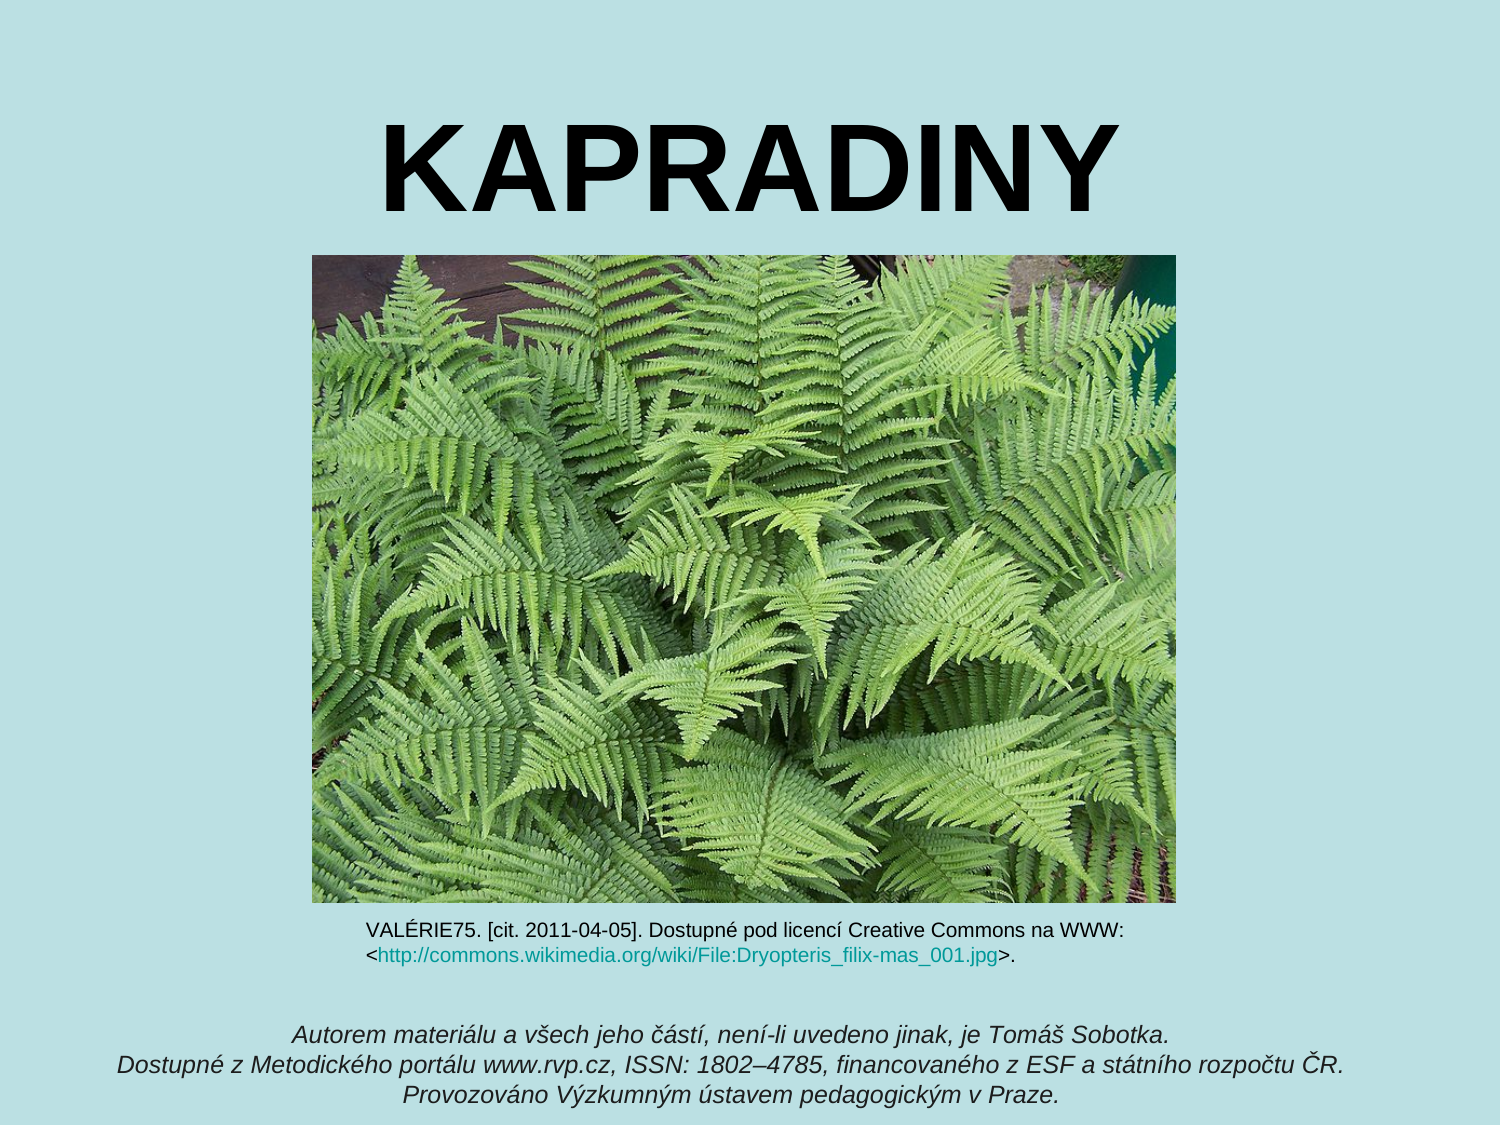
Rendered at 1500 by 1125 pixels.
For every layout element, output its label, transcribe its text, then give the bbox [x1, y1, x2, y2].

picture [312, 255, 1176, 903]
text_box VALÉRIE75. [cit. 2011-04-05]. Dostupné pod licencí Creative Commons na WWW: <http://commons.wikimedia.org/wiki/File:Dryopteris_filix-mas_001.jpg>. [351, 909, 1140, 975]
title KAPRADINY [112, 30, 1388, 291]
text_box Autorem materiálu a všech jeho částí, není-li uvedeno jinak, je Tomáš Sobotka. Dostupné z Metodického portálu www.rvp.cz, ISSN: 1802–4785, financovaného z ESF a státního rozpočtu ČR. Provozováno Výzkumným ústavem pedagogickým v Praze. [41, 1011, 1424, 1125]
